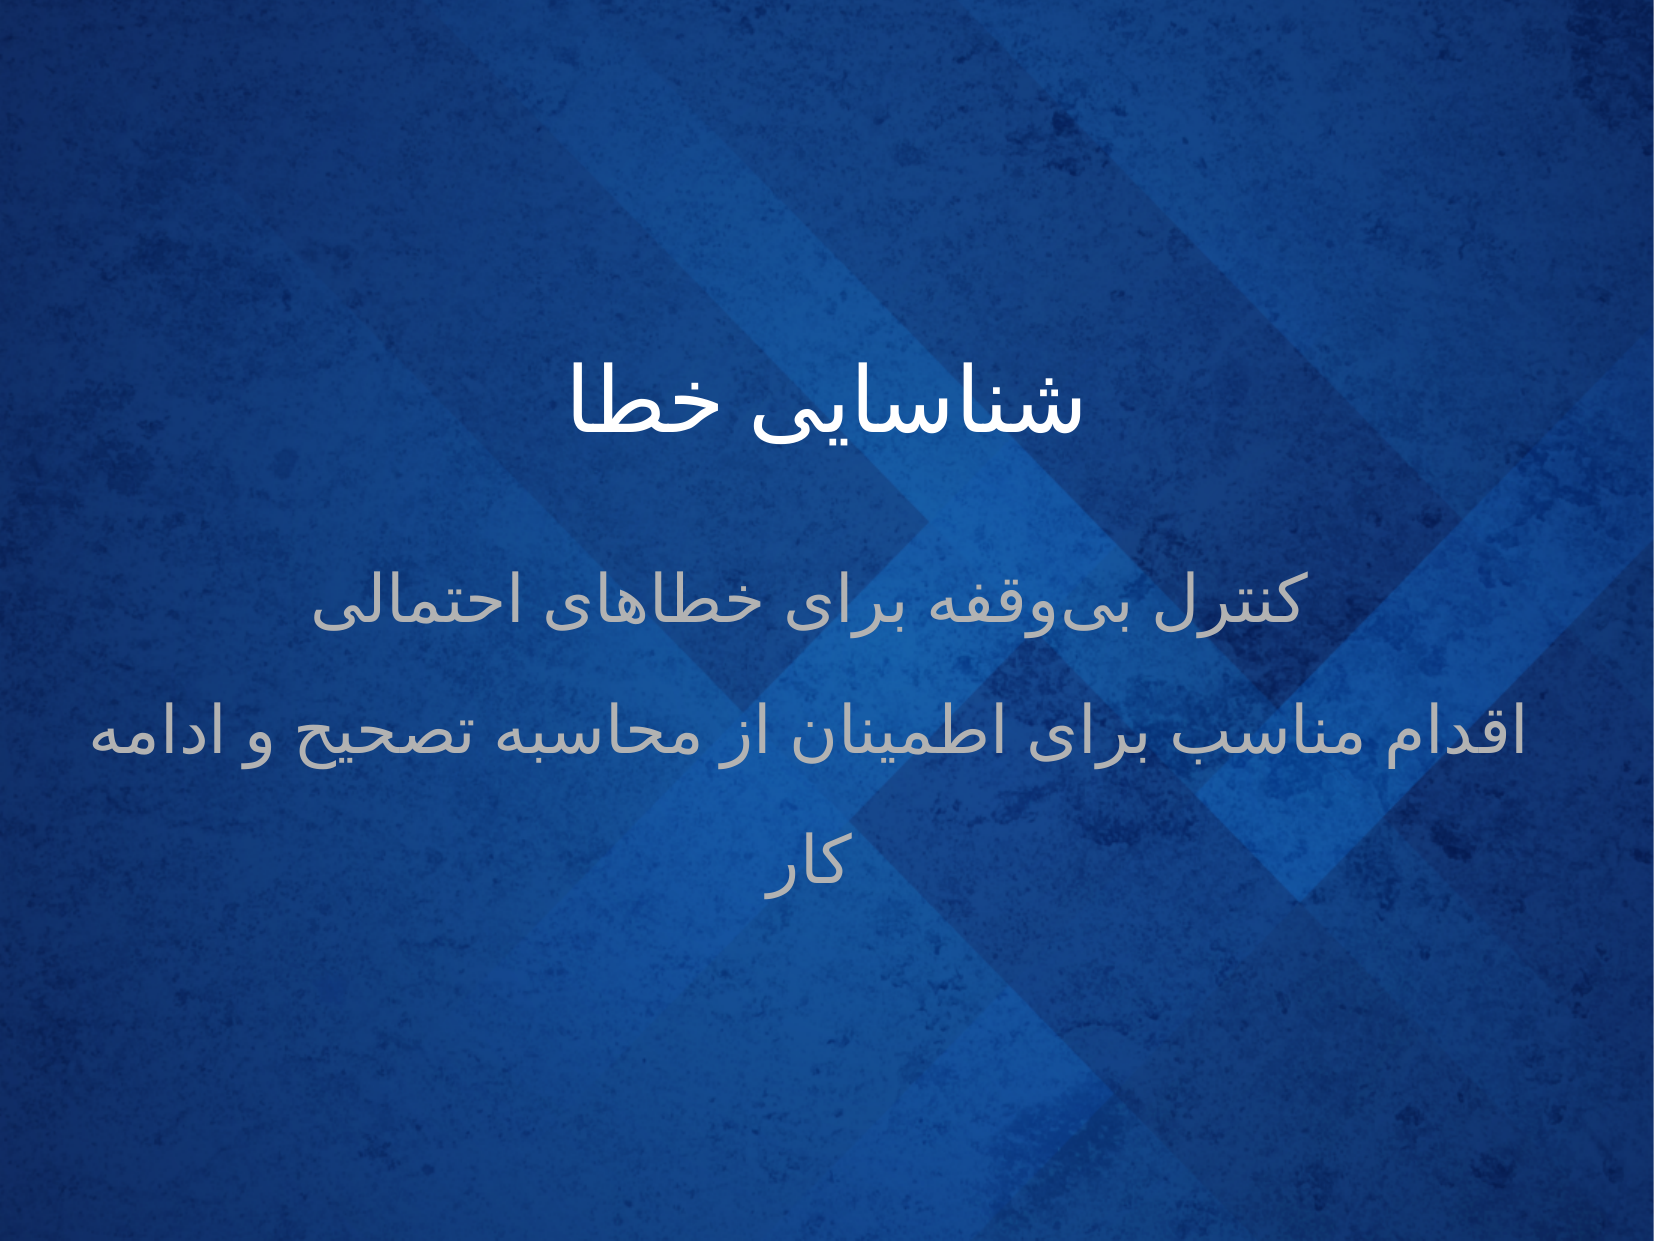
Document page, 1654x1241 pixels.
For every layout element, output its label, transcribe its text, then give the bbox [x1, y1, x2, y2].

title شناسایی خطا [82, 307, 1571, 515]
subtitle کنترل بی‌وقفه برای خطاهای احتمالی اقدام مناسب برای اطمینان از محاسبه تصحیح و ادامه کار [82, 519, 1538, 1157]
picture [0, 0, 1654, 1241]
